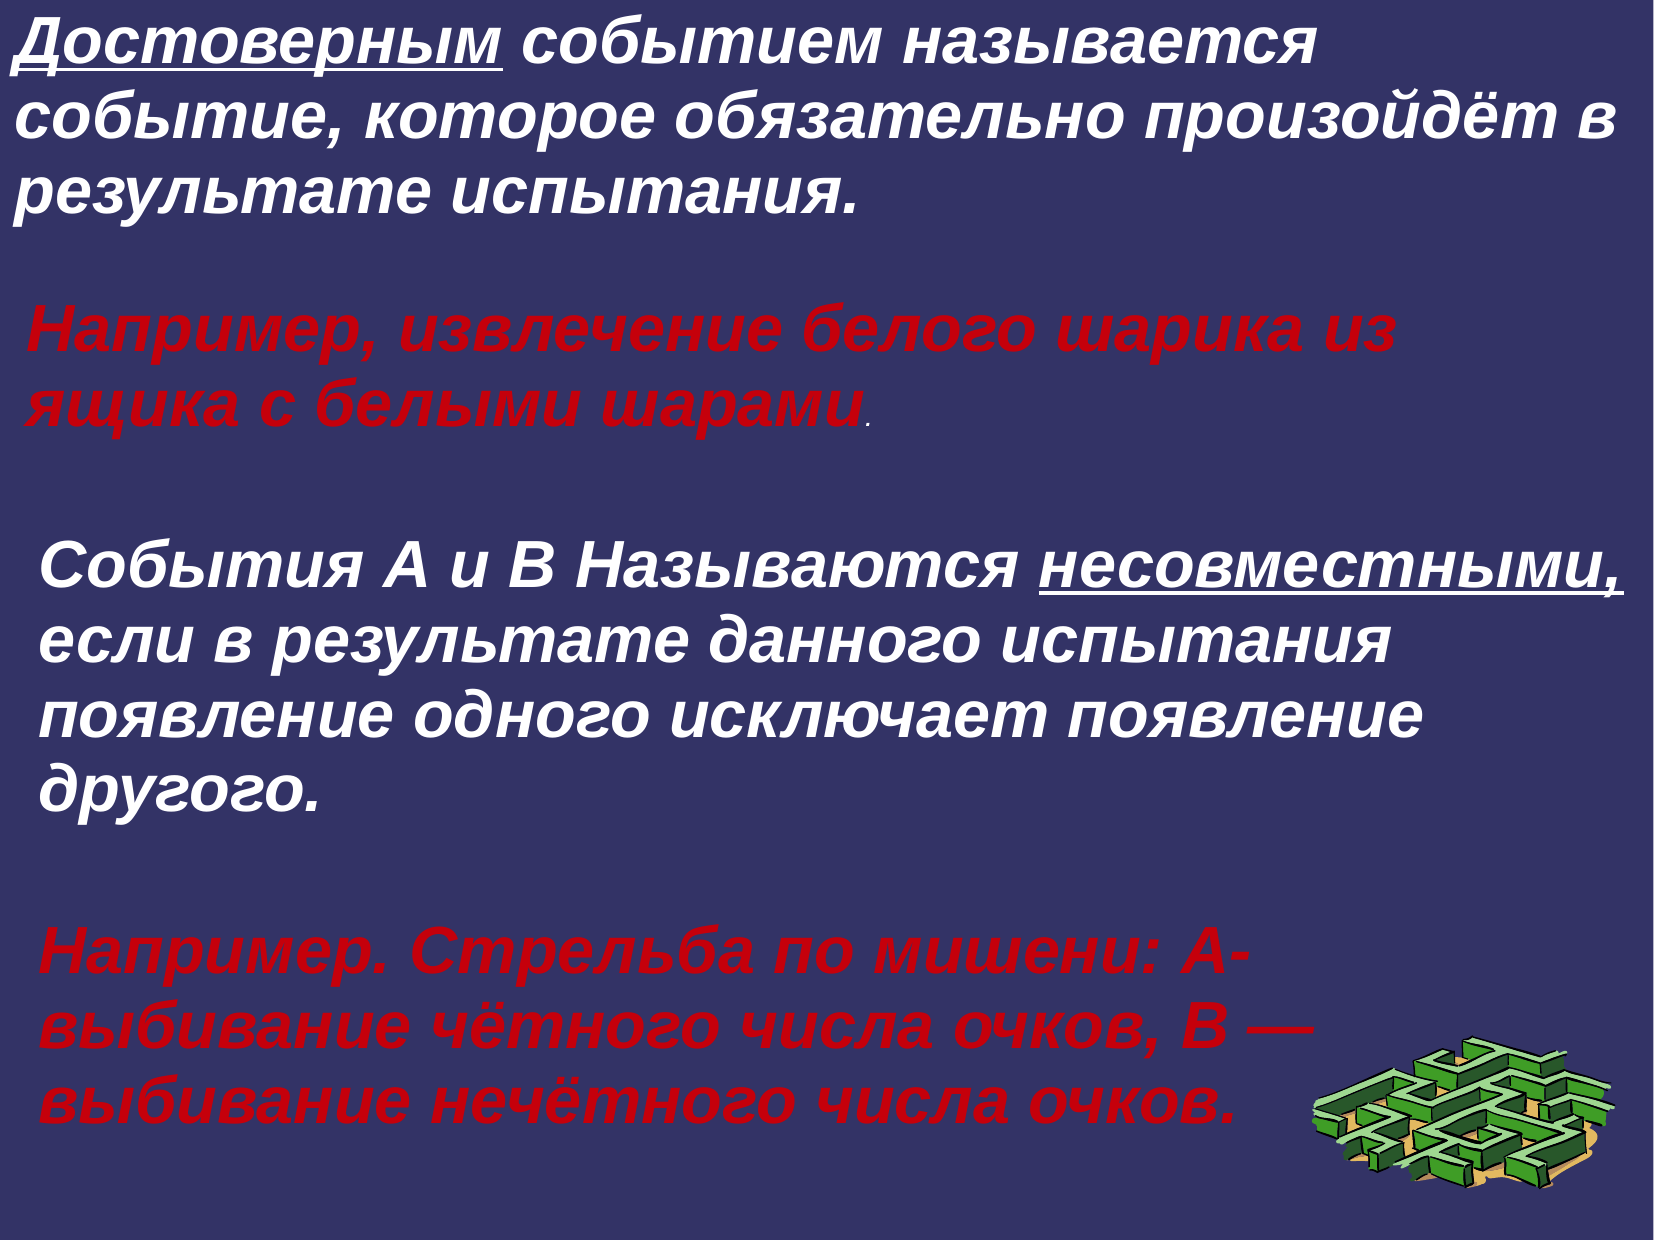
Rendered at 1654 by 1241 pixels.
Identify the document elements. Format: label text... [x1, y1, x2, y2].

text_box Достоверным событием называется событие, которое обязательно произойдёт в результате испытания. [0, 0, 1642, 332]
text_box События А и В Называются несовместными, если в результате данного испытания появление одного исключает появление другого. [23, 519, 1654, 882]
text_box Например. Стрельба по мишени: А- выбивание чётного числа очков, В — выбивание нечётного числа очков. [23, 906, 1654, 1194]
text_box Например, извлечение белого шарика из ящика с белыми шарами. [11, 283, 1630, 497]
